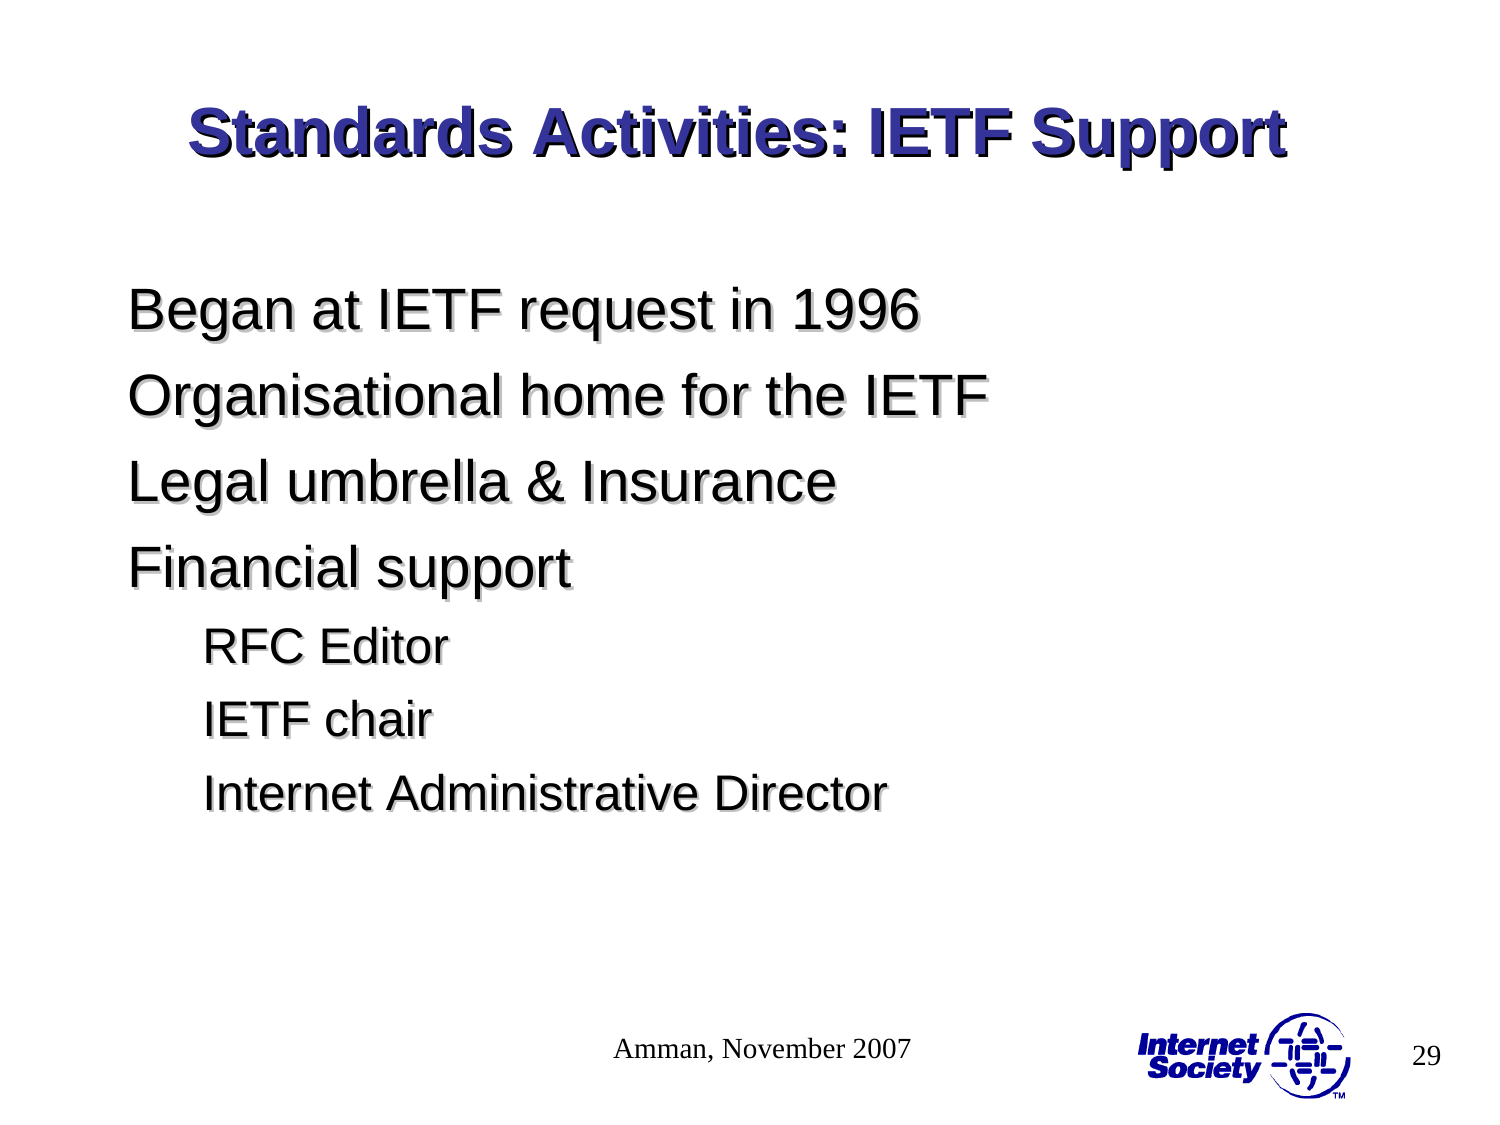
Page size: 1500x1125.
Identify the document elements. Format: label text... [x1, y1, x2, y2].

list Began at IETF request in 1996 Organisational home for the IETF Legal umbrella & Insurance Financial support RFC Editor IETF chair Internet Administrative Director [112, 262, 1388, 1001]
picture [1137, 1012, 1351, 1099]
title Standards Activities: IETF Support [99, 37, 1375, 225]
